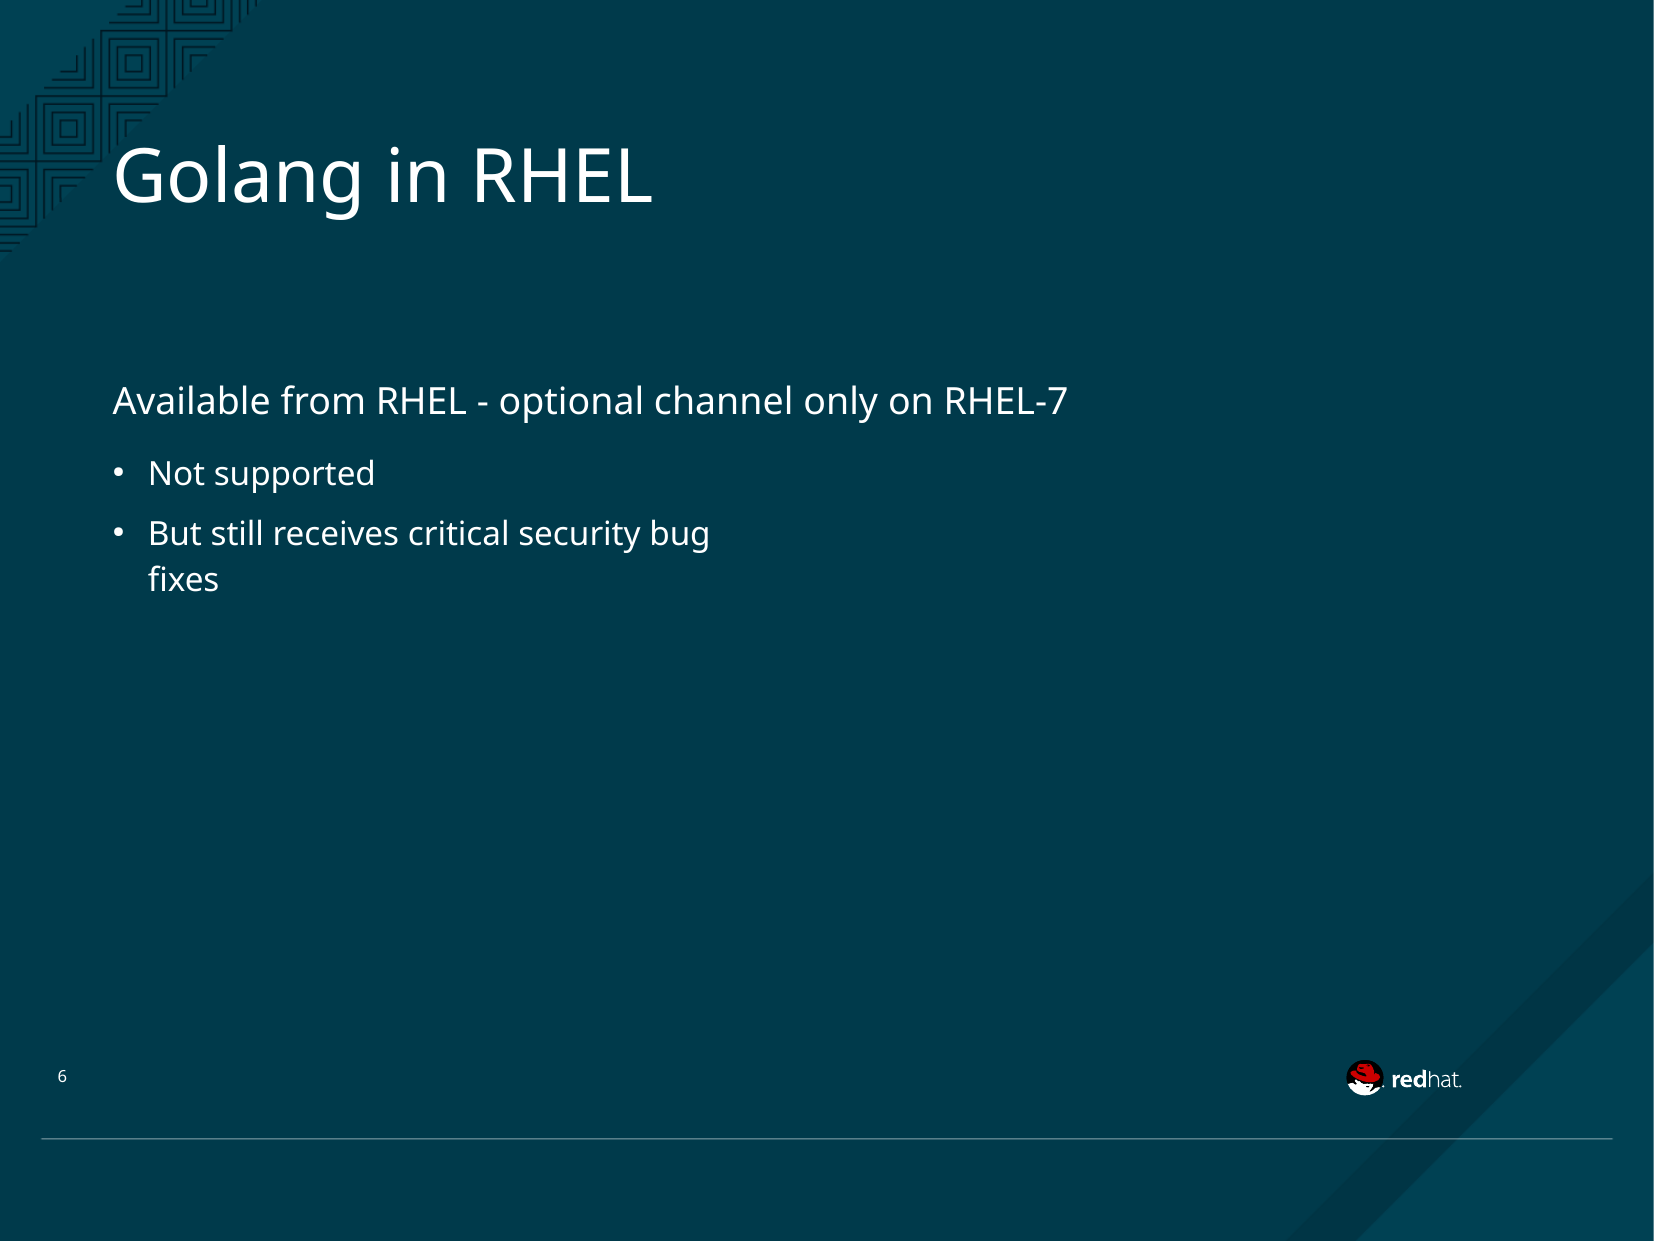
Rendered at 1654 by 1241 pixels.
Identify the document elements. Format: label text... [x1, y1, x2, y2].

text_box Not supported But still receives critical security bug fixes [112, 450, 751, 686]
text_box Available from RHEL - optional channel only on RHEL-7 [112, 374, 1388, 423]
title Golang in RHEL [112, 0, 1388, 226]
